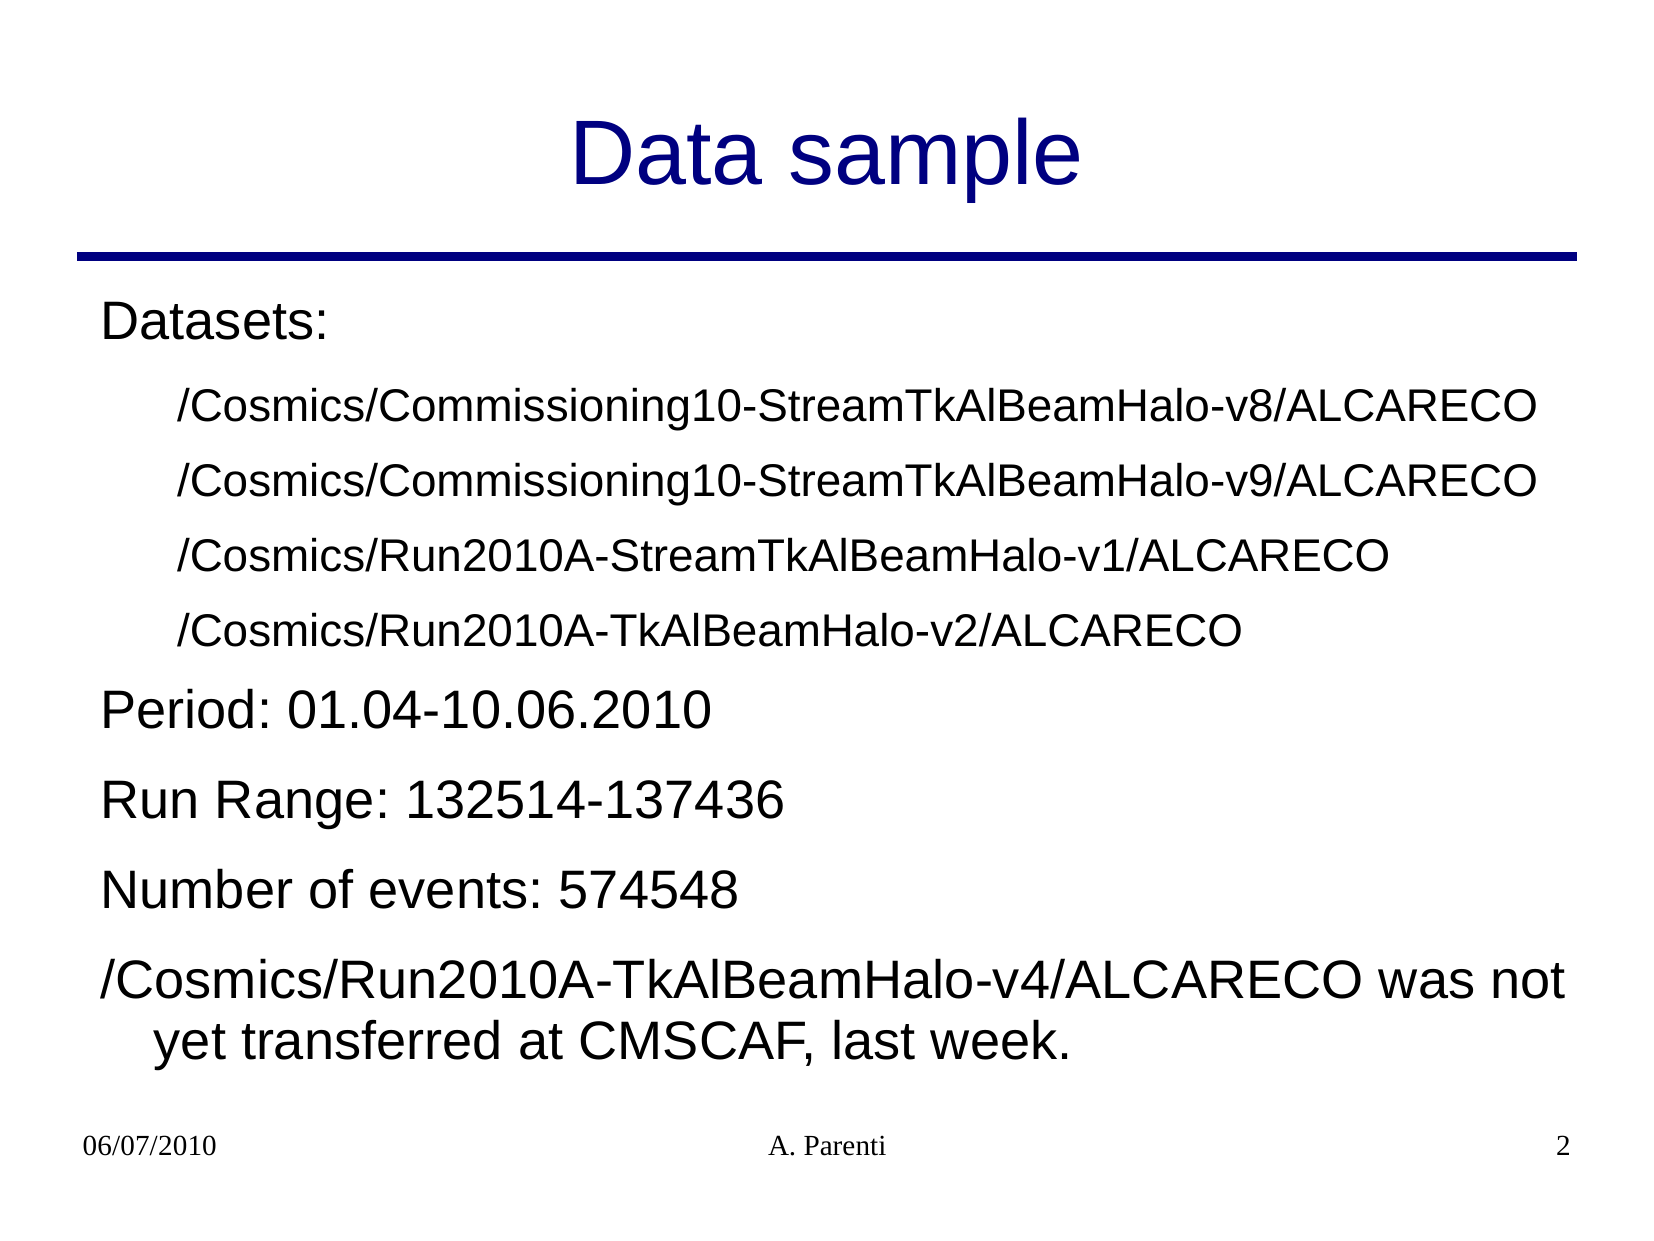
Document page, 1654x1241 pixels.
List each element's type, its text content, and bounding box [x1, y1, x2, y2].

list Datasets: /Cosmics/Commissioning10-StreamTkAlBeamHalo-v8/ALCARECO /Cosmics/Commissioning10-StreamTkAlBeamHalo-v9/ALCARECO /Cosmics/Run2010A-StreamTkAlBeamHalo-v1/ALCARECO /Cosmics/Run2010A-TkAlBeamHalo-v2/ALCARECO Period: 01.04-10.06.2010 Run Range: 132514-137436 Number of events: 574548 /Cosmics/Run2010A-TkAlBeamHalo-v4/ALCARECO was not yet transferred at CMSCAF, last week. [82, 290, 1571, 1109]
title Data sample [82, 49, 1571, 257]
